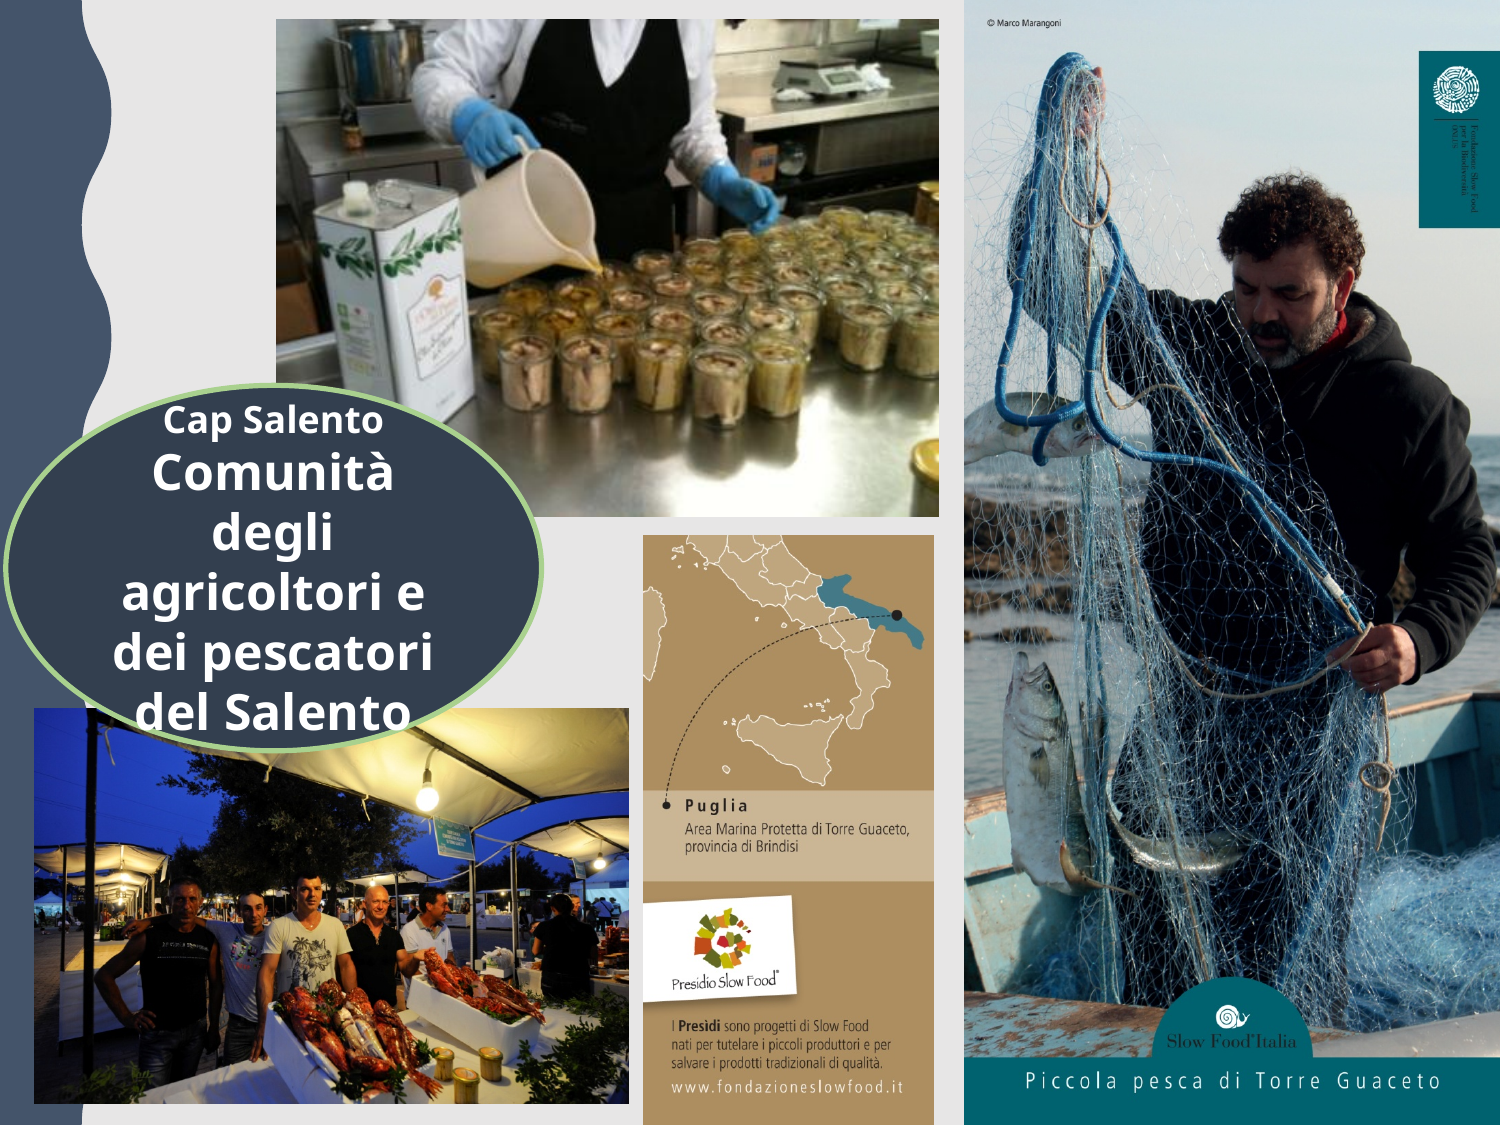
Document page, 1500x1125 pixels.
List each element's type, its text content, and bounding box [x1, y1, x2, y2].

text_box Cap Salento Comunità degli agricoltori e dei pescatori del Salento [5, 385, 542, 751]
picture [964, 0, 1500, 1125]
picture [276, 19, 939, 517]
picture [34, 708, 629, 1104]
picture [643, 535, 934, 1125]
